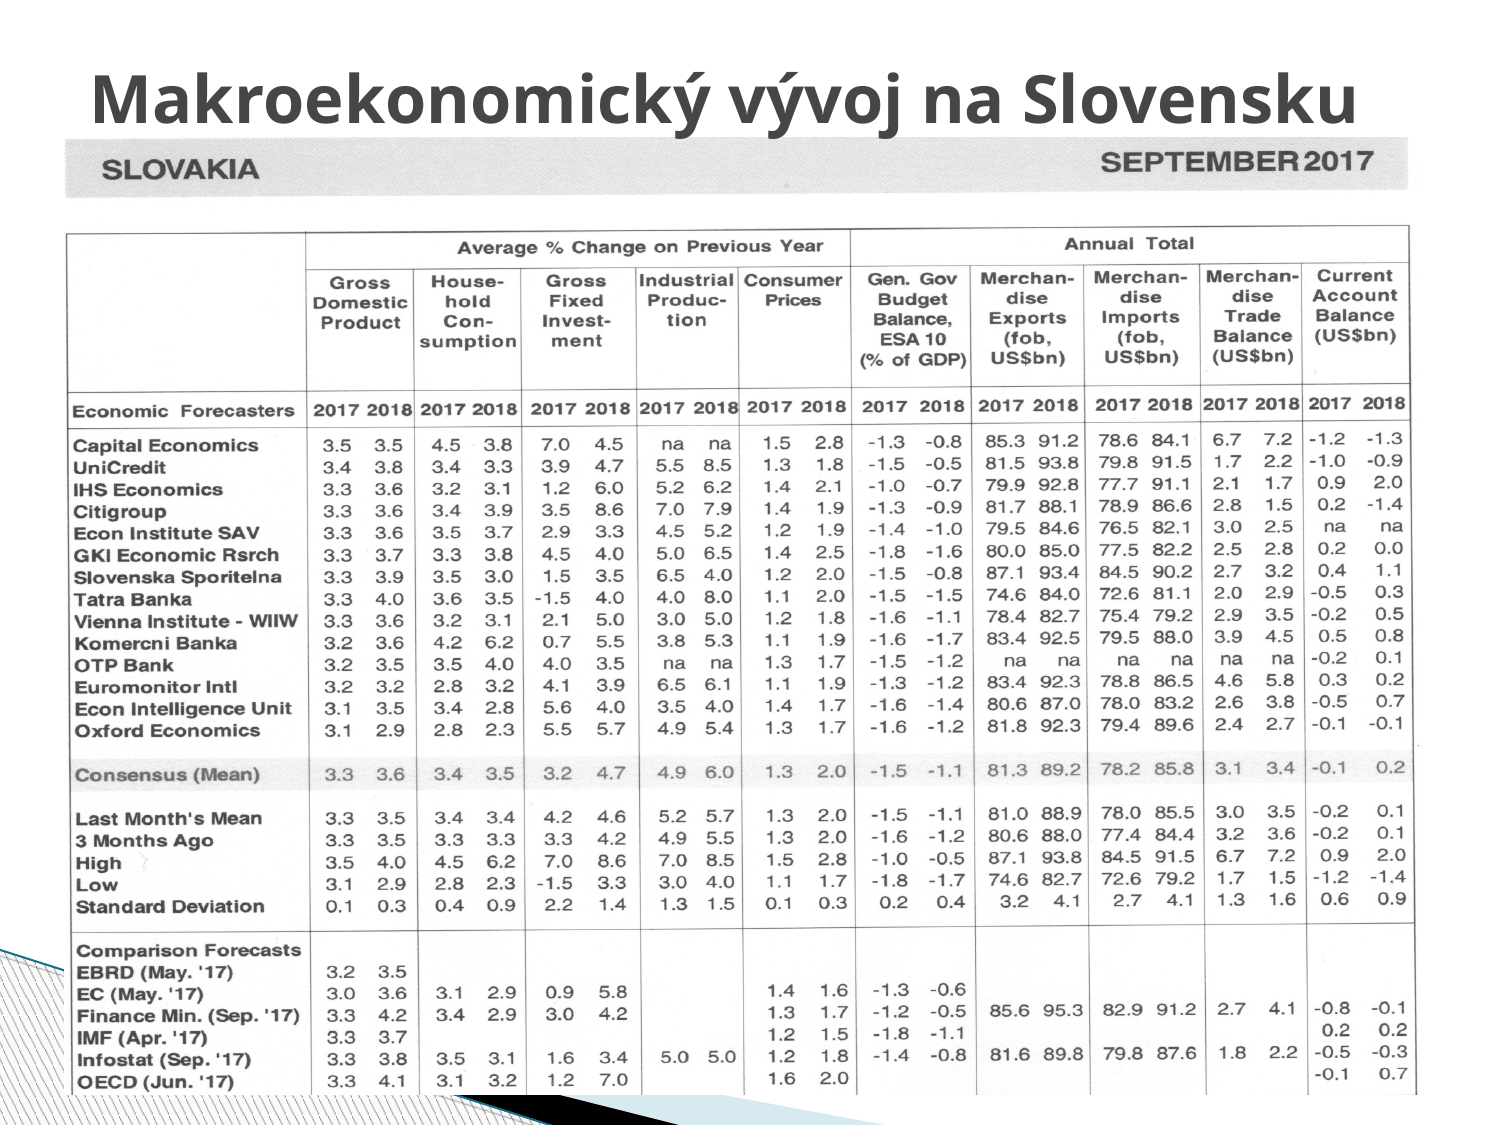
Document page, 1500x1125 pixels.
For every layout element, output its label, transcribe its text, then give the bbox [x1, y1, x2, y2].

title Makroekonomický vývoj na Slovensku [75, 45, 1425, 149]
picture [0, 137, 1424, 1125]
